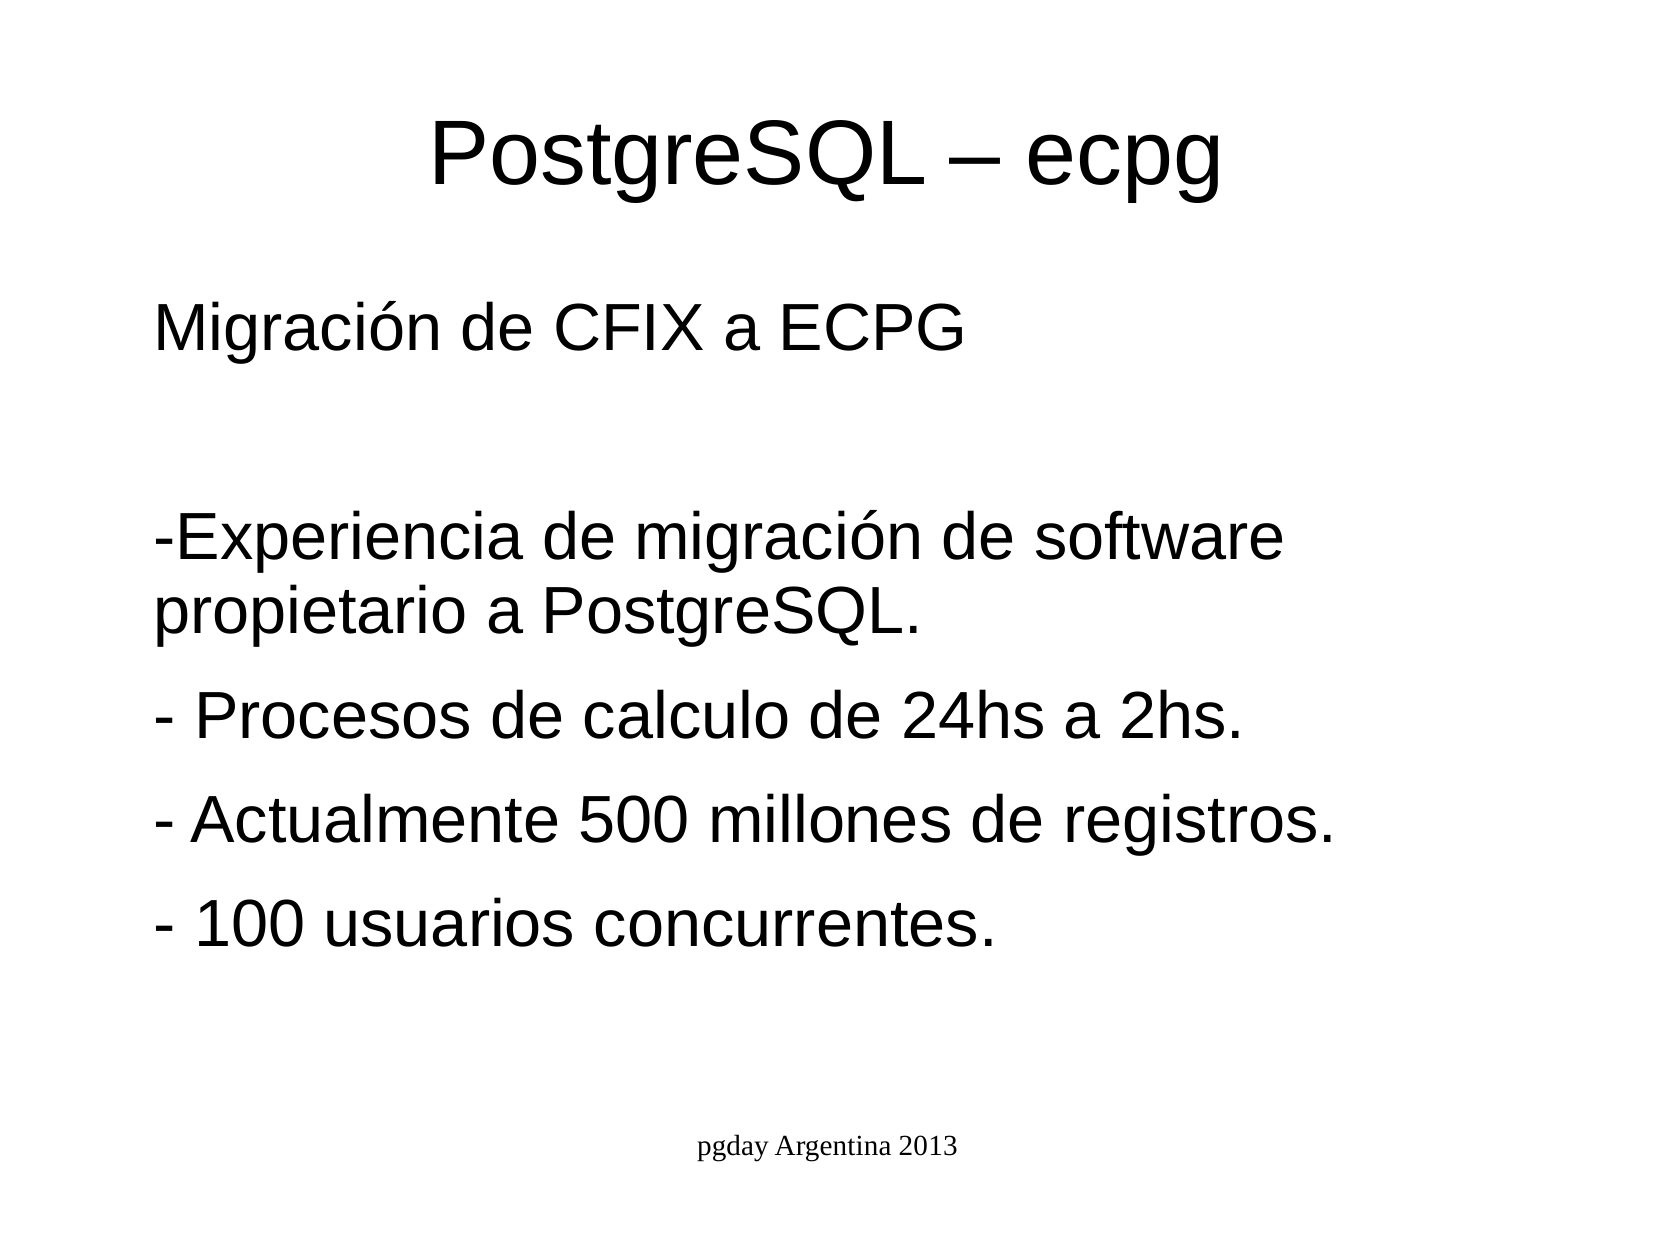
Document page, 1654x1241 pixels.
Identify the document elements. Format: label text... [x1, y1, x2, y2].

title PostgreSQL – ecpg [82, 49, 1571, 257]
list Migración de CFIX a ECPG -Experiencia de migración de software propietario a PostgreSQL. - Procesos de calculo de 24hs a 2hs. - Actualmente 500 millones de registros. - 100 usuarios concurrentes. [82, 290, 1538, 1010]
